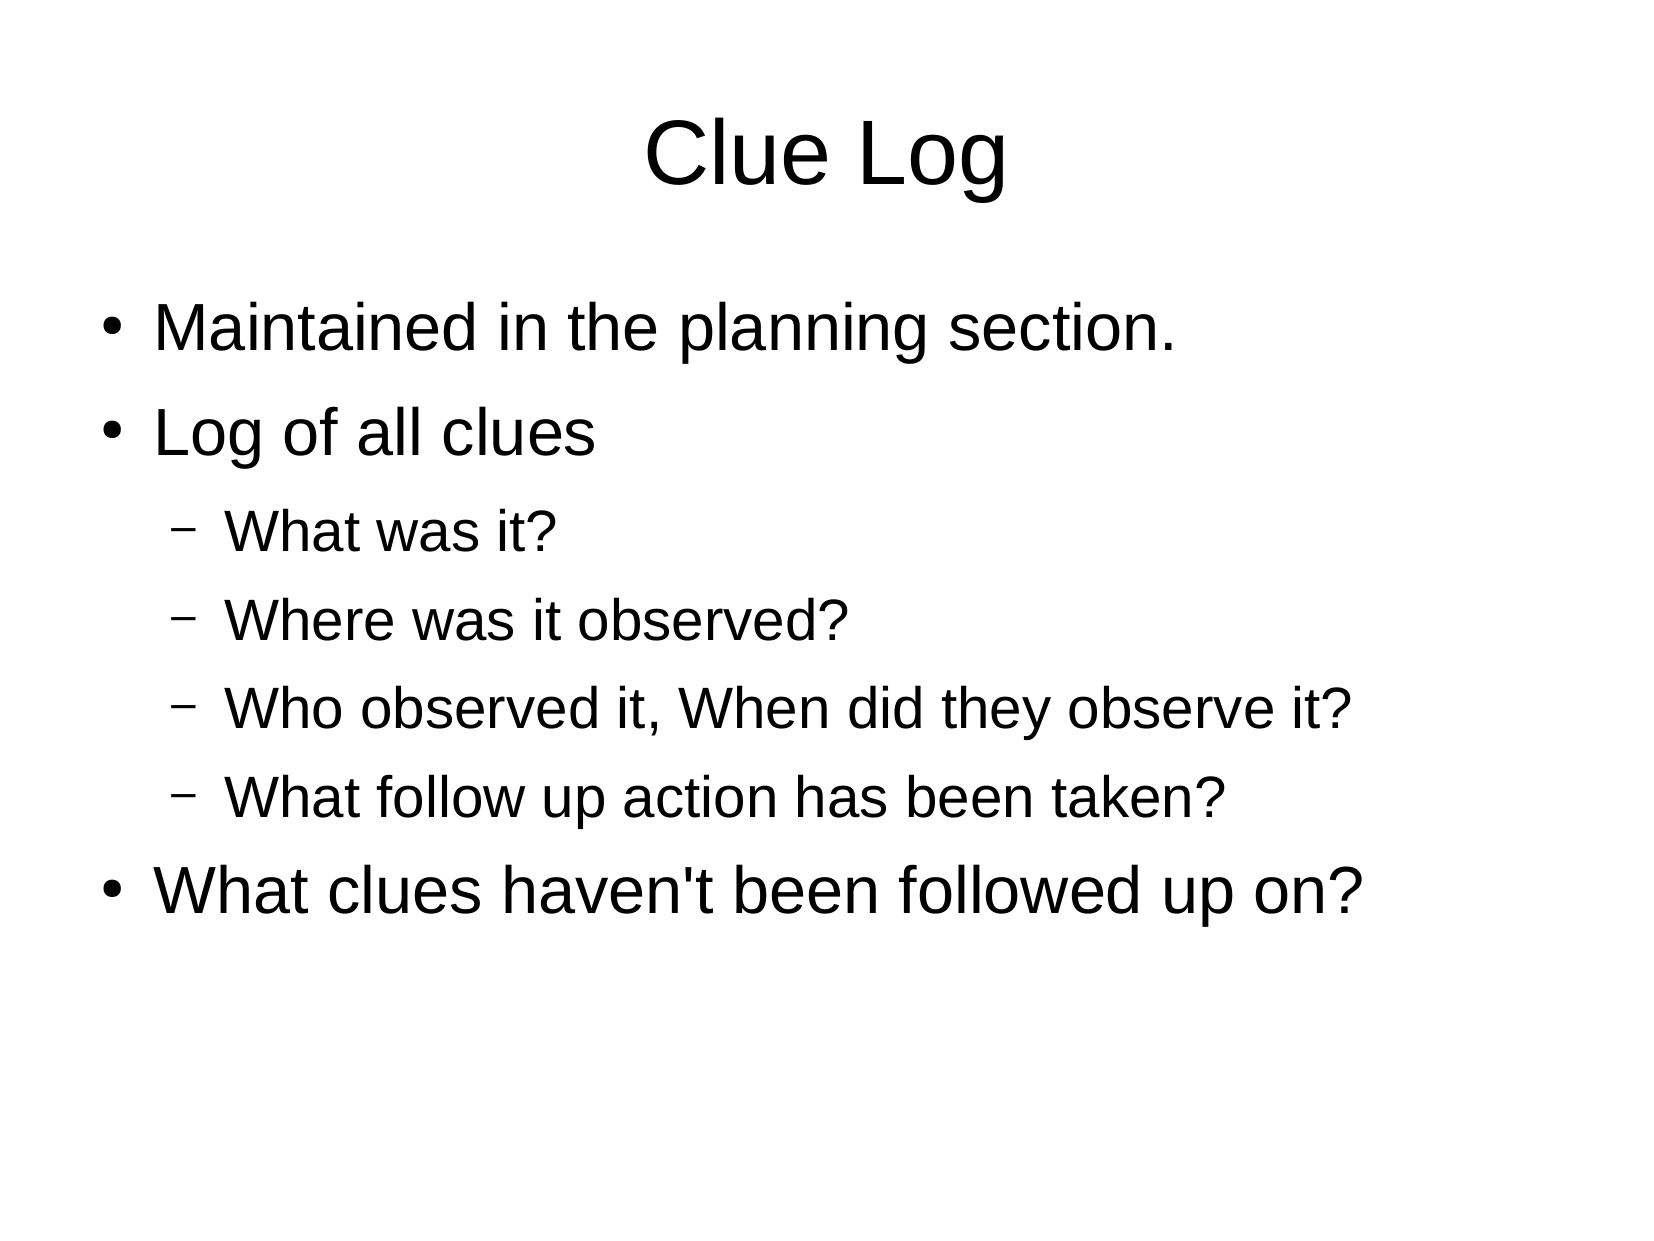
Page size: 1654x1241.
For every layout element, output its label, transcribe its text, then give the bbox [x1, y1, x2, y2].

list Maintained in the planning section. Log of all clues What was it? Where was it observed? Who observed it, When did they observe it? What follow up action has been taken? What clues haven't been followed up on? [82, 290, 1571, 1010]
title Clue Log [82, 49, 1571, 257]
